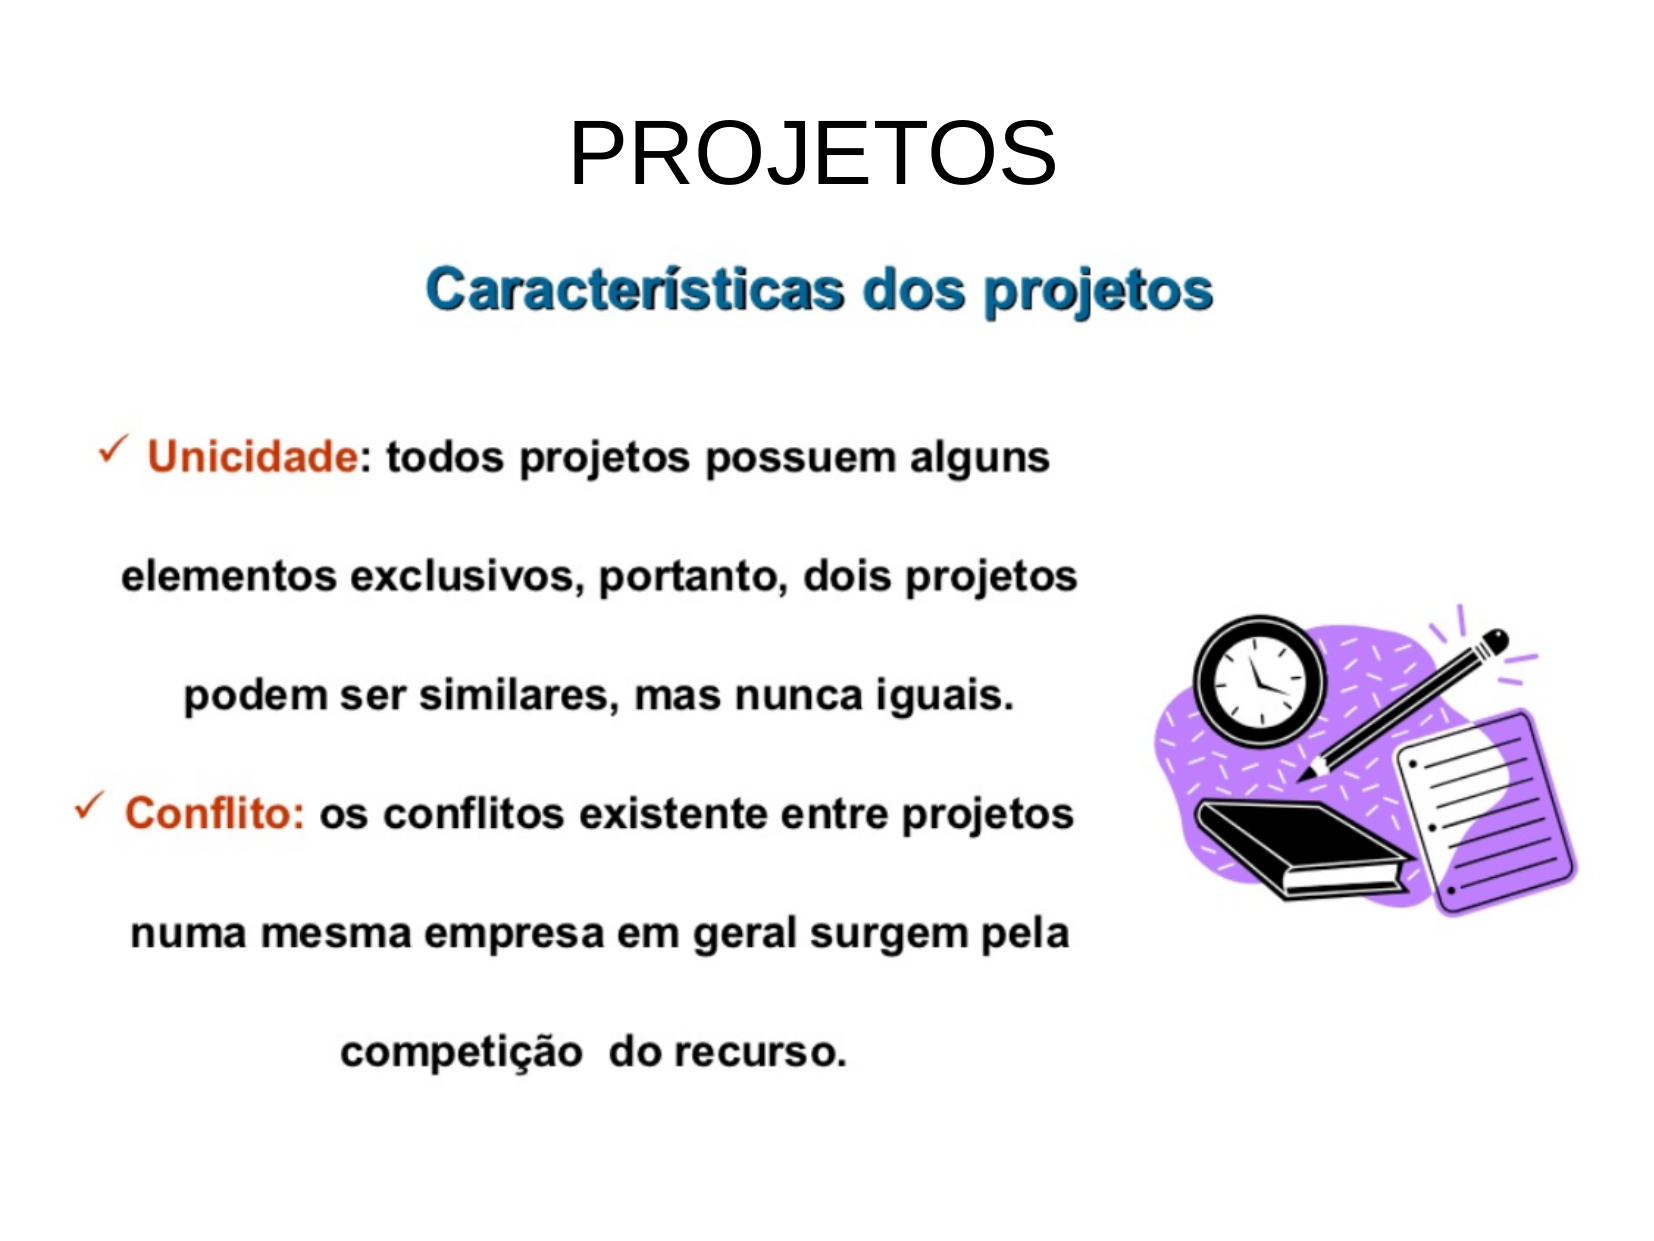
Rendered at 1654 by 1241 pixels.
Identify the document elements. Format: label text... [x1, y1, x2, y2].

title PROJETOS [82, 49, 1571, 227]
picture [59, 227, 1630, 1146]
